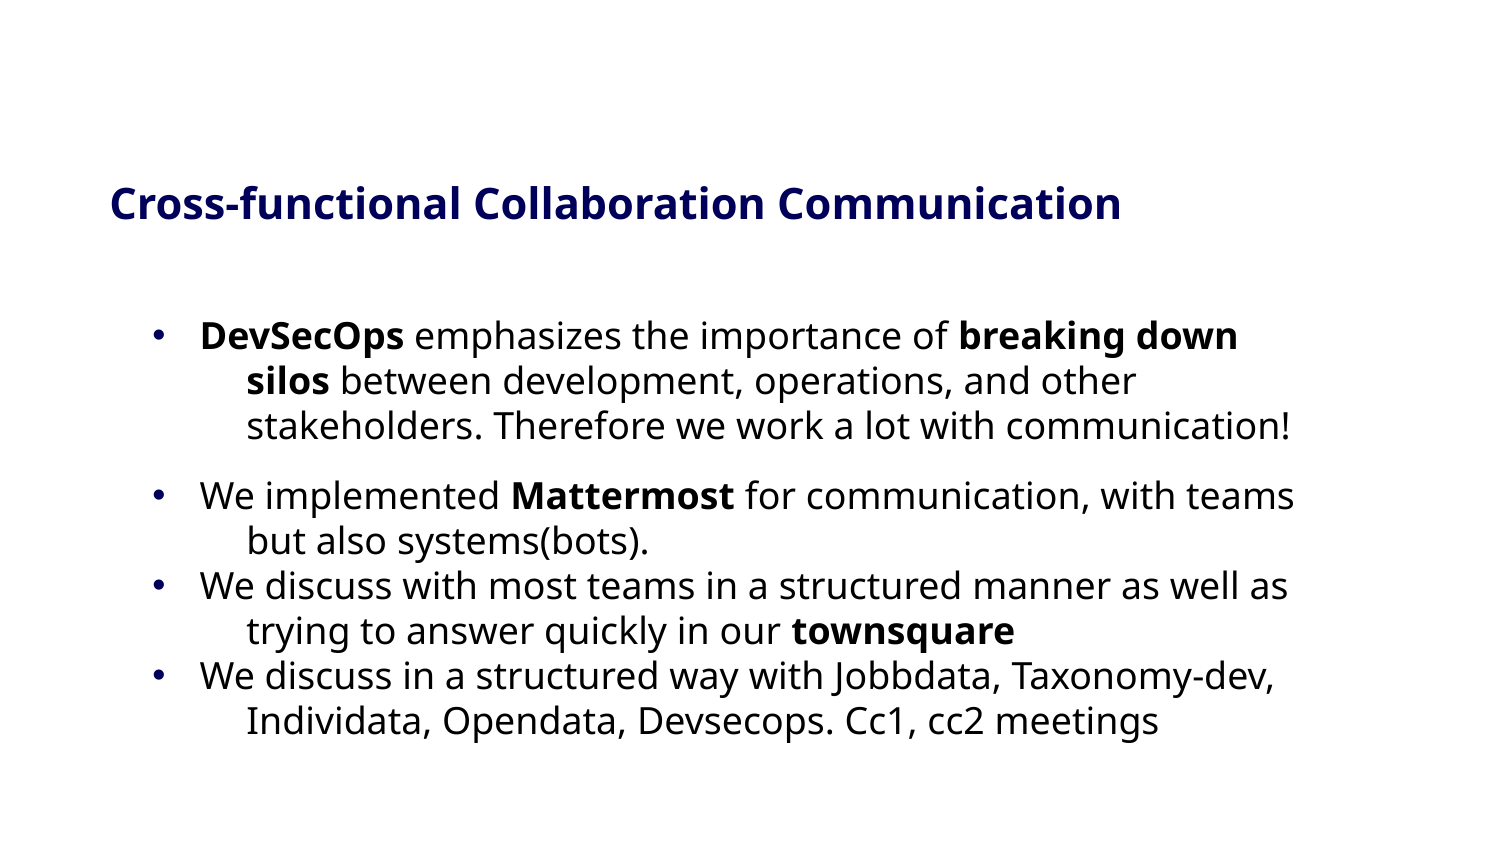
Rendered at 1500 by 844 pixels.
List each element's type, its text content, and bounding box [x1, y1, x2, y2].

list DevSecOps emphasizes the importance of breaking down silos between development, operations, and other stakeholders. Therefore we work a lot with communication! We implemented Mattermost for communication, with teams but also systems(bots). We discuss with most teams in a structured manner as well as trying to answer quickly in our townsquare We discuss in a structured way with Jobbdata, Taxonomy-dev, Individata, Opendata, Devsecops. Cc1, cc2 meetings [94, 296, 1312, 768]
title Cross-functional Collaboration Communication [94, 132, 1312, 244]
